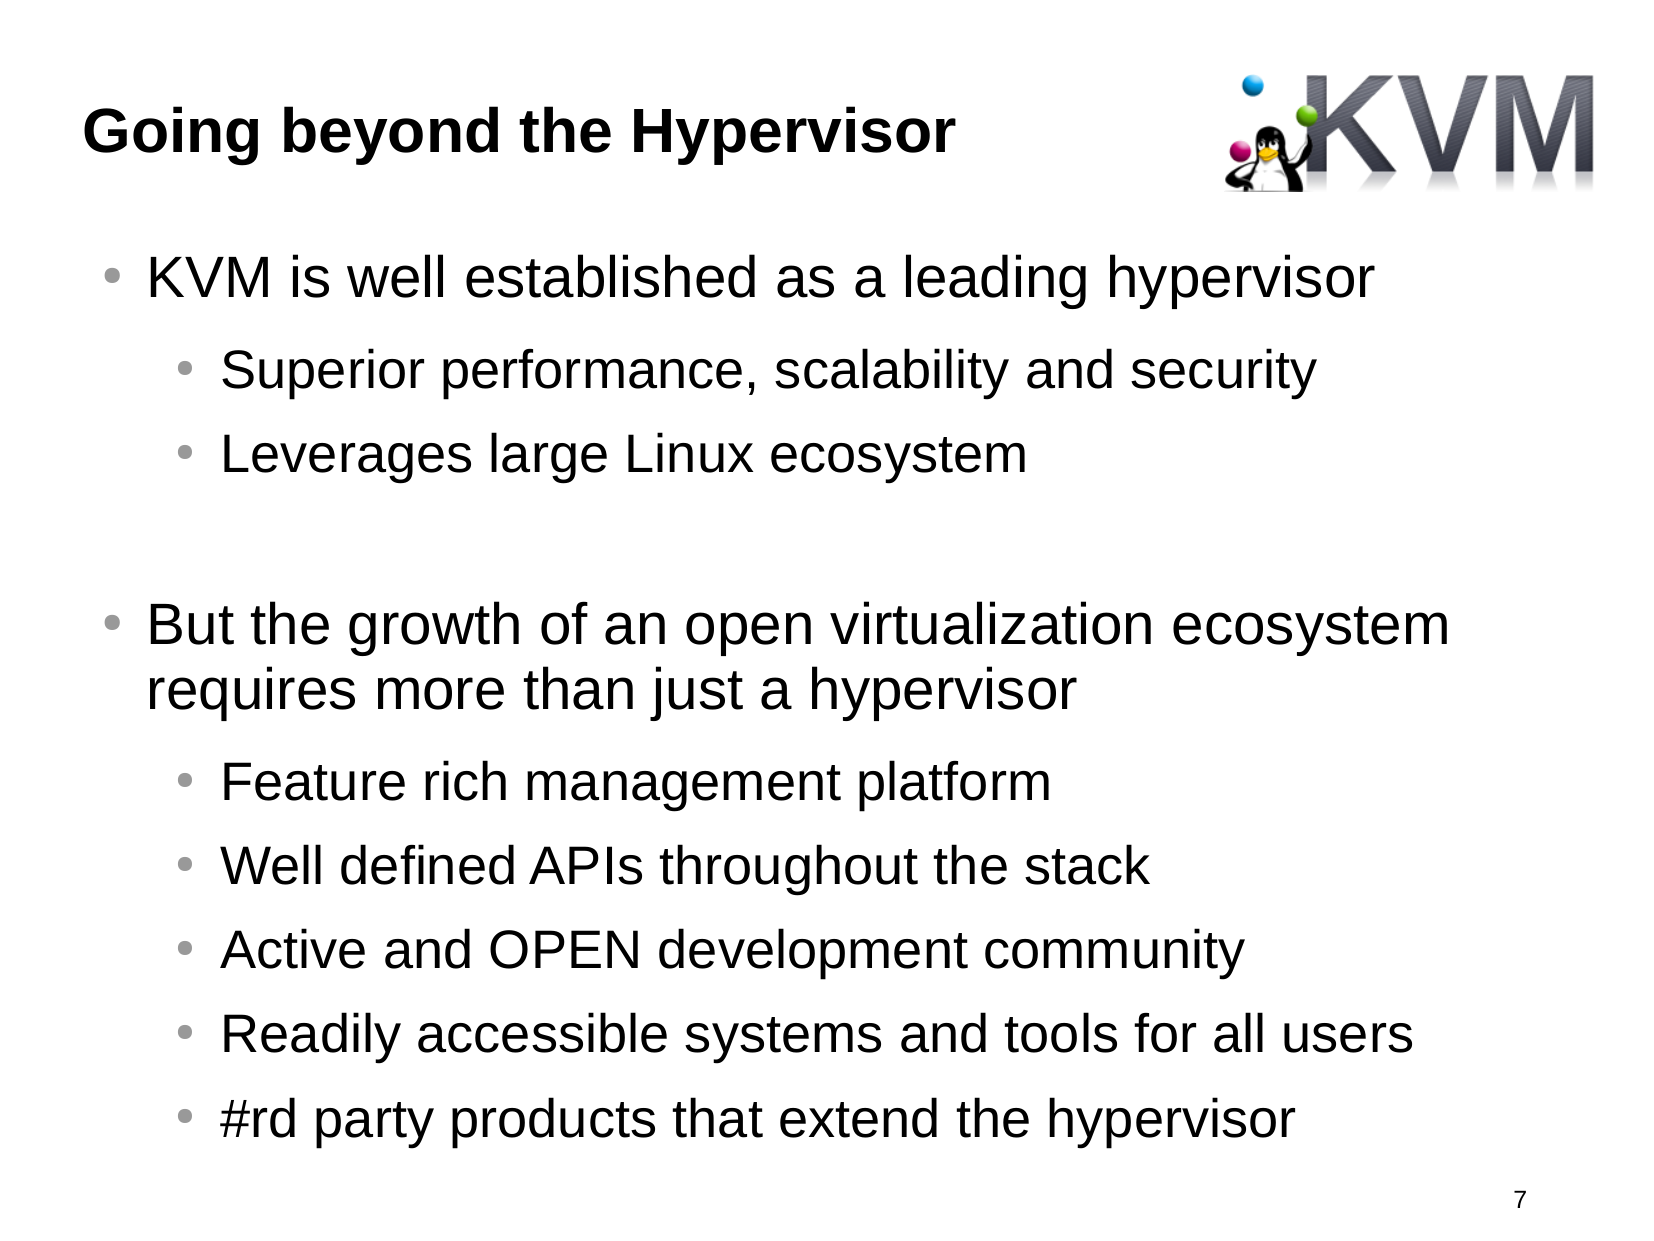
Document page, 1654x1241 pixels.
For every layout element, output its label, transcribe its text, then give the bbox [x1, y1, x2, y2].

title Going beyond the Hypervisor [82, 37, 1571, 226]
list KVM is well established as a leading hypervisor Superior performance, scalability and security Leverages large Linux ecosystem But the growth of an open virtualization ecosystem requires more than just a hypervisor Feature rich management platform Well defined APIs throughout the stack Active and OPEN development community Readily accessible systems and tools for all users #rd party products that extend the hypervisor [86, 244, 1576, 1149]
picture [1224, 74, 1600, 192]
